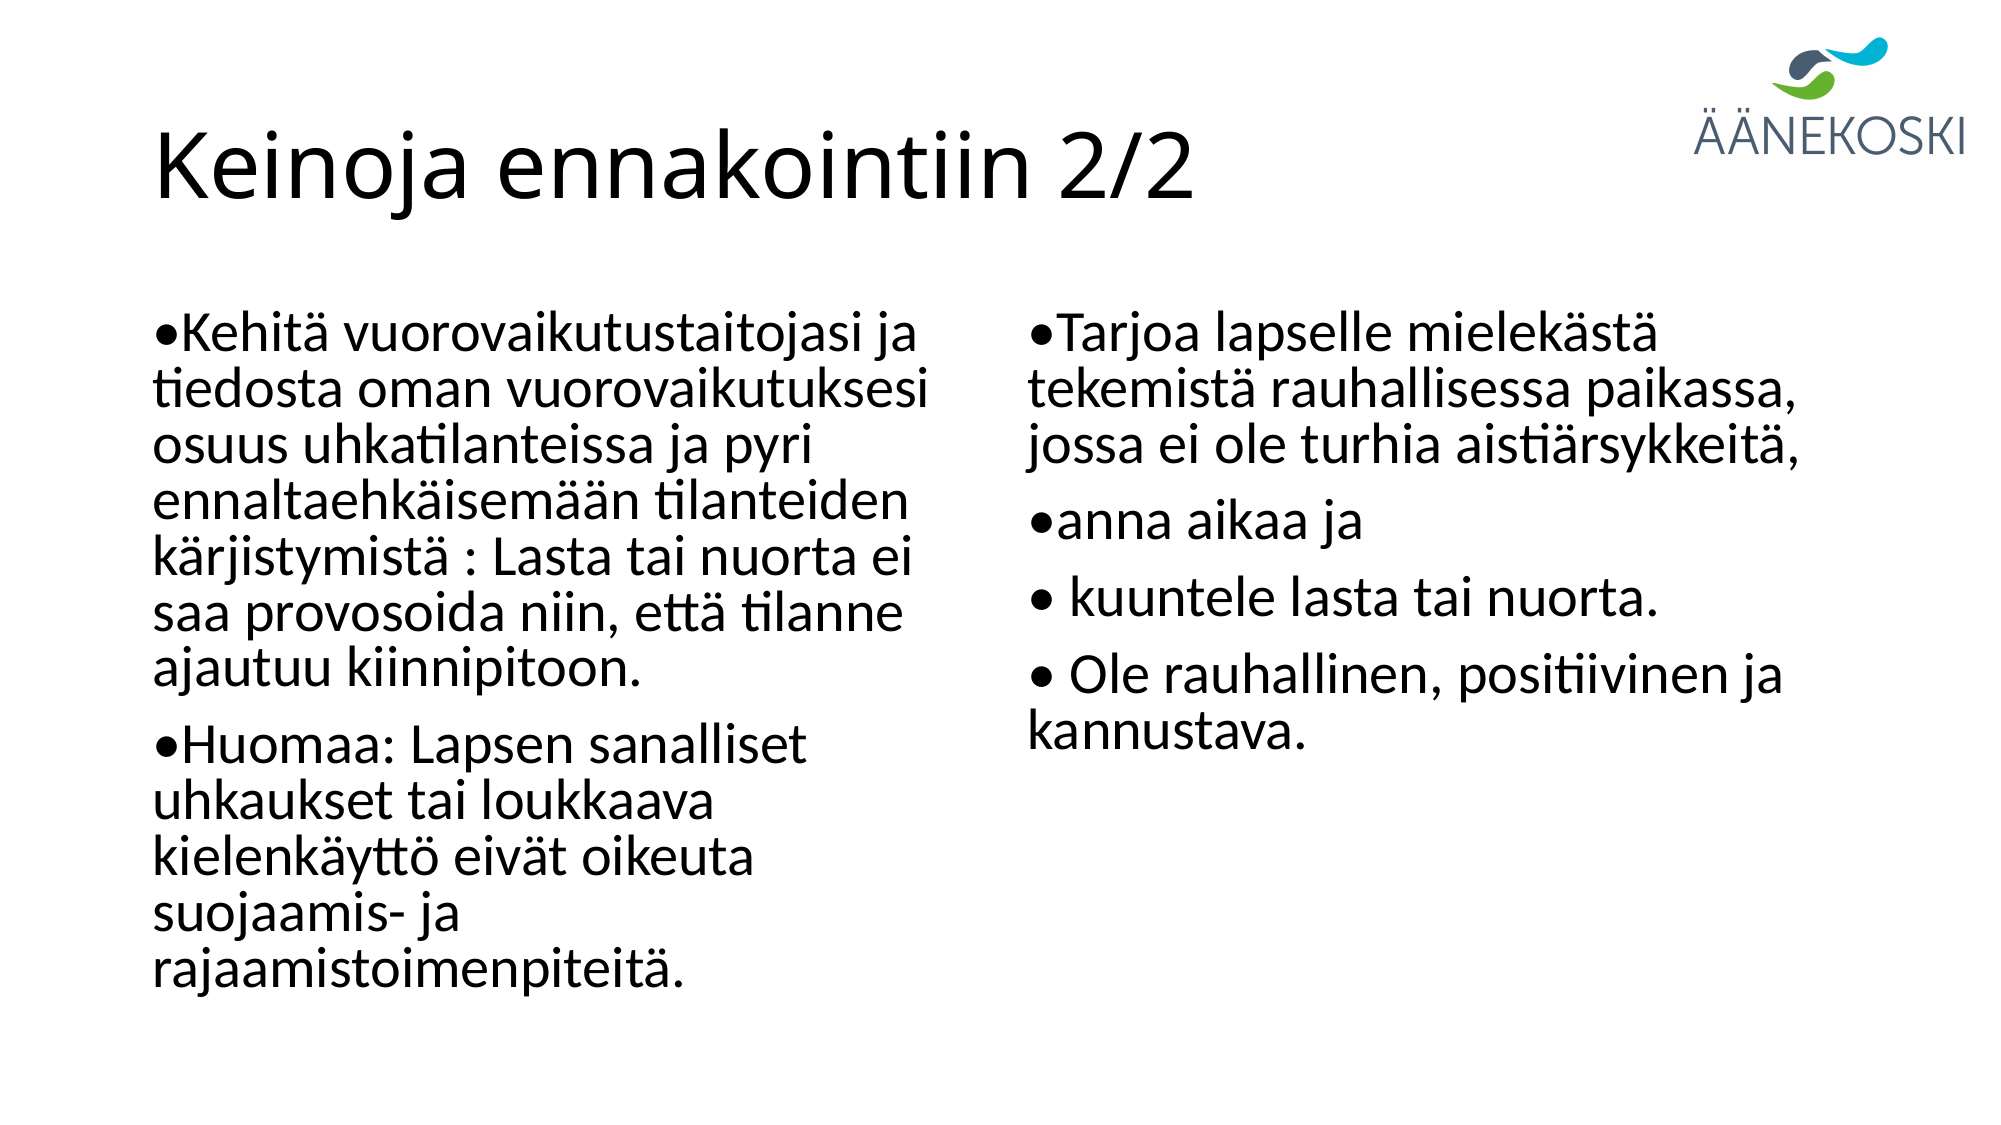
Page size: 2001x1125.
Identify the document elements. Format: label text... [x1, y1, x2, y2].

title Keinoja ennakointiin 2/2 [137, 59, 1863, 278]
list •Tarjoa lapselle mielekästä tekemistä rauhallisessa paikassa, jossa ei ole turhia aistiärsykkeitä, •anna aikaa ja • kuuntele lasta tai nuorta. • Ole rauhallinen, positiivinen ja kannustava. [1012, 299, 1863, 1014]
picture [1656, 0, 2000, 193]
list •Kehitä vuorovaikutustaitojasi ja tiedosta oman vuorovaikutuksesi osuus uhkatilanteissa ja pyri ennaltaehkäisemään tilanteiden kärjistymistä : Lasta tai nuorta ei saa provosoida niin, että tilanne ajautuu kiinnipitoon. •Huomaa: Lapsen sanalliset uhkaukset tai loukkaava kielenkäyttö eivät oikeuta suojaamis- ja rajaamistoimenpiteitä. [137, 299, 988, 1014]
